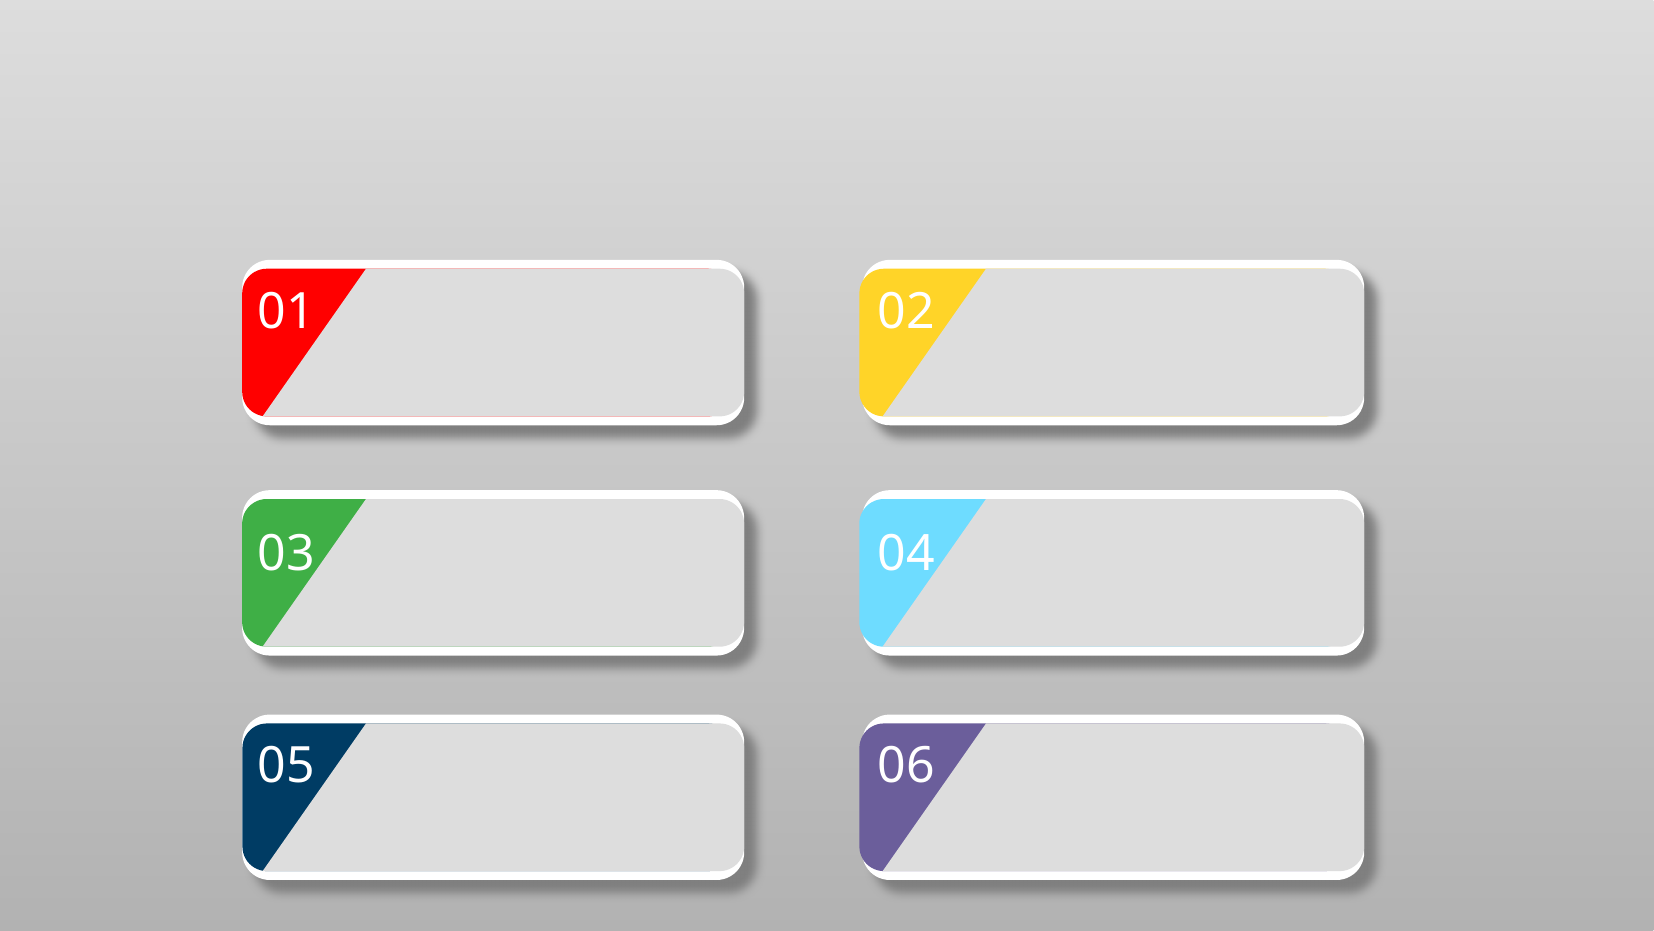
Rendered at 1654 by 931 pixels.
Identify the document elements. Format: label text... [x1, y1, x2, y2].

text_box [859, 490, 1365, 656]
text_box [859, 714, 1365, 880]
text_box [242, 714, 745, 880]
text_box 05 [240, 729, 333, 798]
text_box 06 [860, 729, 953, 798]
text_box 03 [240, 516, 333, 586]
text_box 04 [860, 516, 953, 586]
text_box 02 [860, 274, 953, 344]
text_box [859, 259, 1365, 426]
text_box 01 [240, 274, 333, 344]
text_box [242, 490, 745, 656]
text_box [242, 259, 745, 426]
